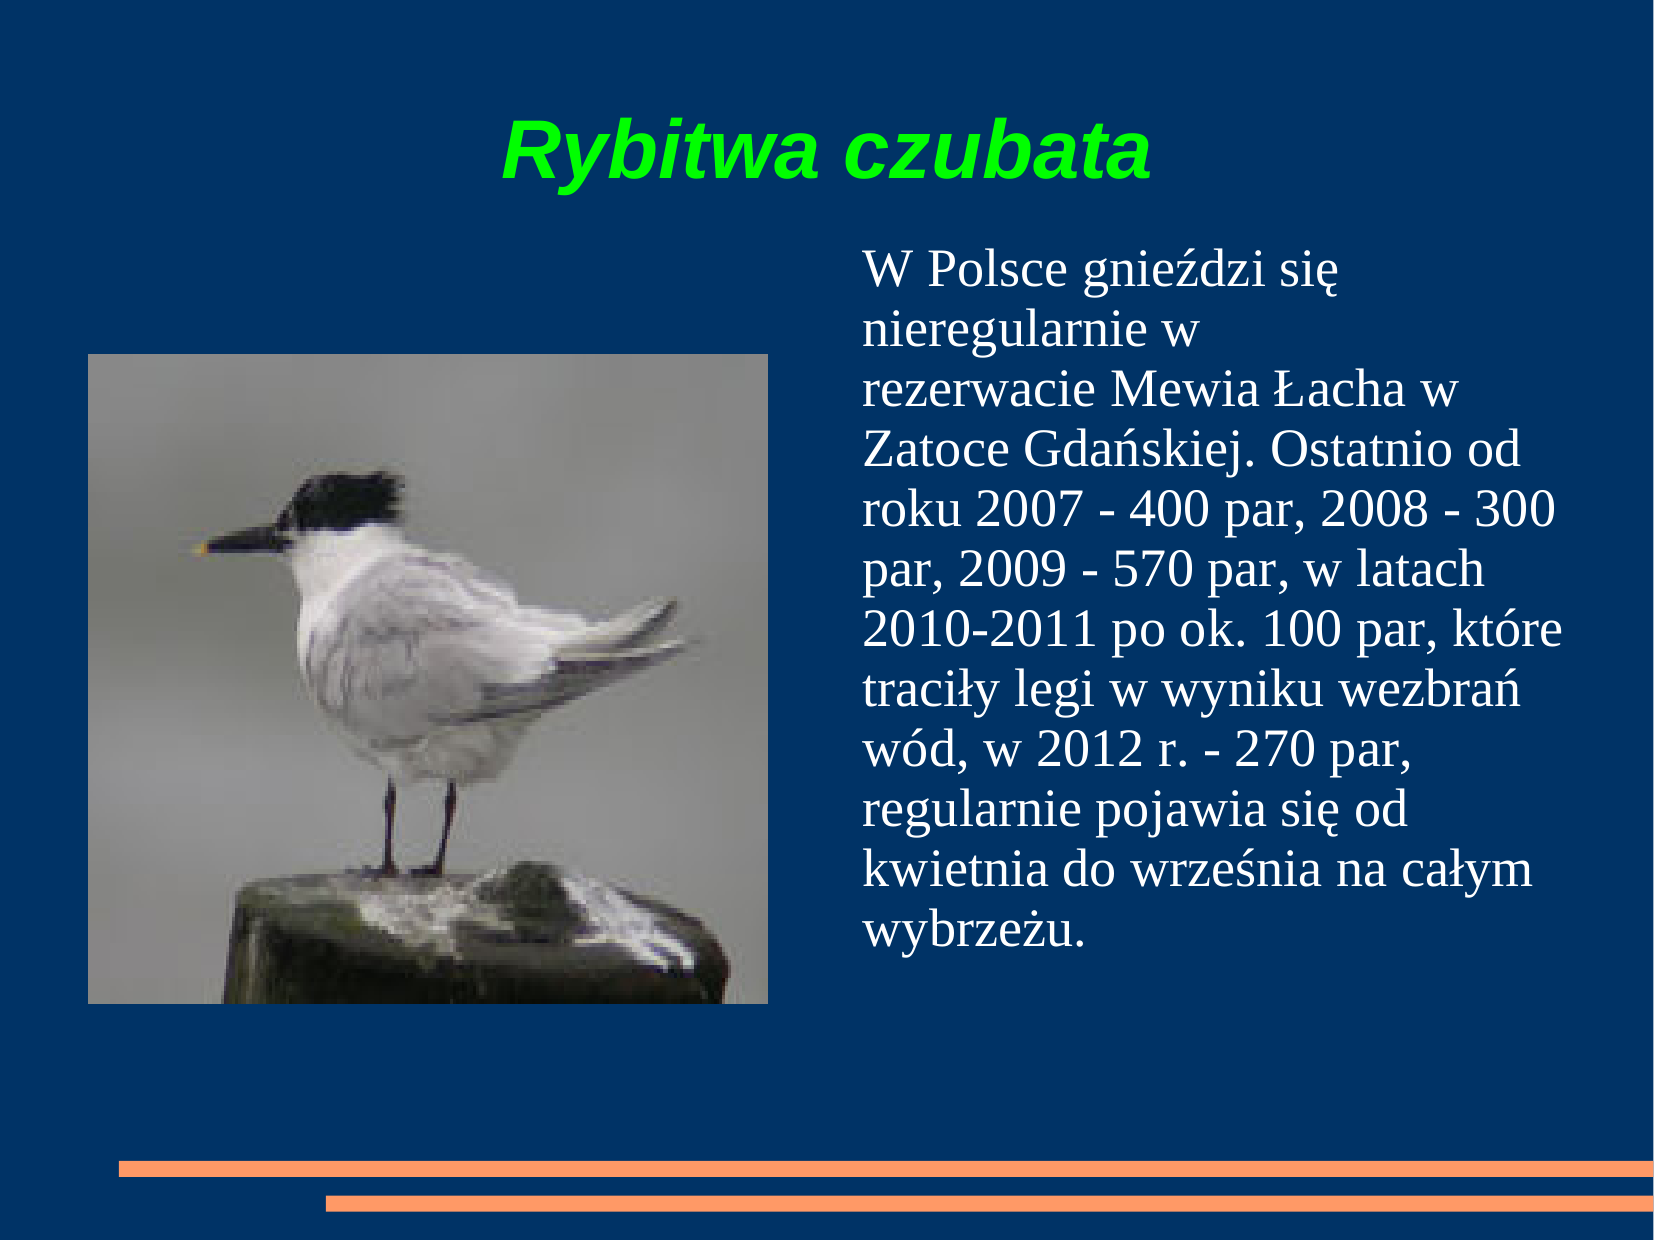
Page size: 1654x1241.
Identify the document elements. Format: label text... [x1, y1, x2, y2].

list W Polsce gnieździ się nieregularnie w rezerwacie Mewia Łacha w Zatoce Gdańskiej. Ostatnio od roku 2007 - 400 par, 2008 - 300 par, 2009 - 570 par, w latach 2010-2011 po ok. 100 par, które traciły legi w wyniku wezbrań wód, w 2012 r. - 270 par, regularnie pojawia się od kwietnia do września na całym wybrzeżu. [862, 238, 1565, 1034]
title Rybitwa czubata [121, 53, 1534, 247]
picture [88, 354, 768, 1004]
